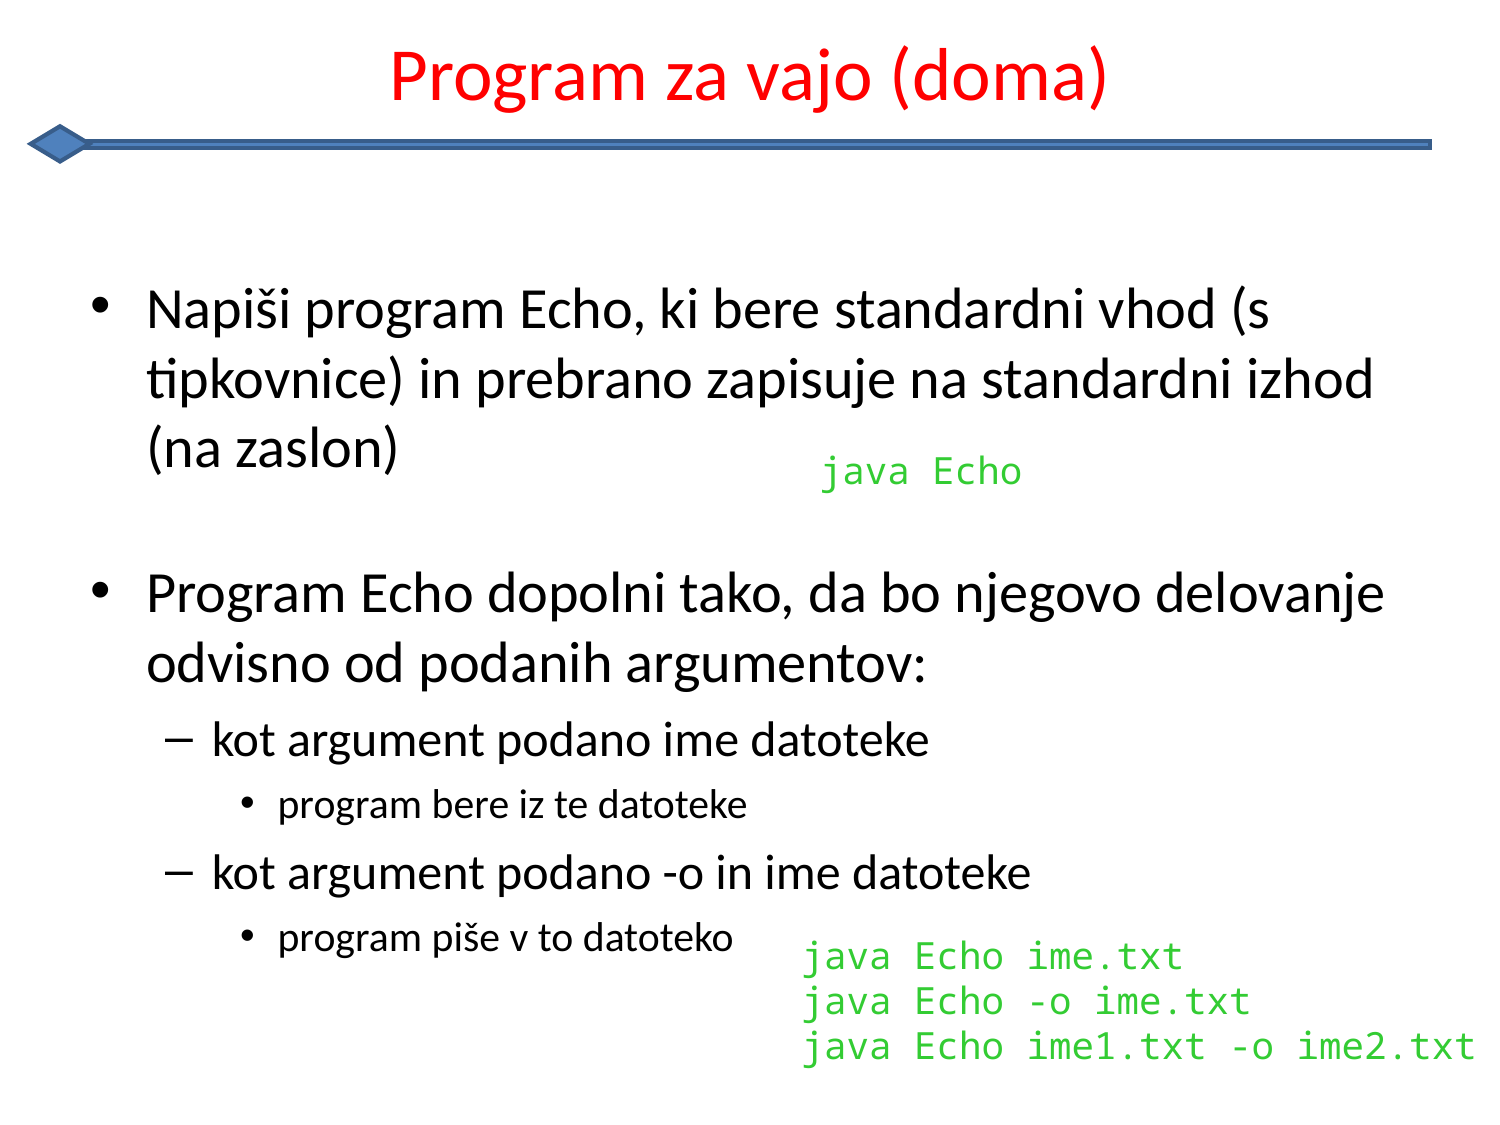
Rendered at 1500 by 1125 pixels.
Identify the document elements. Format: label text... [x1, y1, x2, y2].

text_box java Echo [804, 439, 1038, 500]
text_box java Echo ime.txt java Echo -o ime.txt java Echo ime1.txt -o ime2.txt [786, 924, 1492, 1076]
title Program za vajo (doma) [0, 0, 1500, 141]
list Napiši program Echo, ki bere standardni vhod (s tipkovnice) in prebrano zapisuje na standardni izhod (na zaslon) Program Echo dopolni tako, da bo njegovo delovanje odvisno od podanih argumentov: kot argument podano ime datoteke program bere iz te datoteke kot argument podano -o in ime datoteke program piše v to datoteko [75, 262, 1426, 1051]
